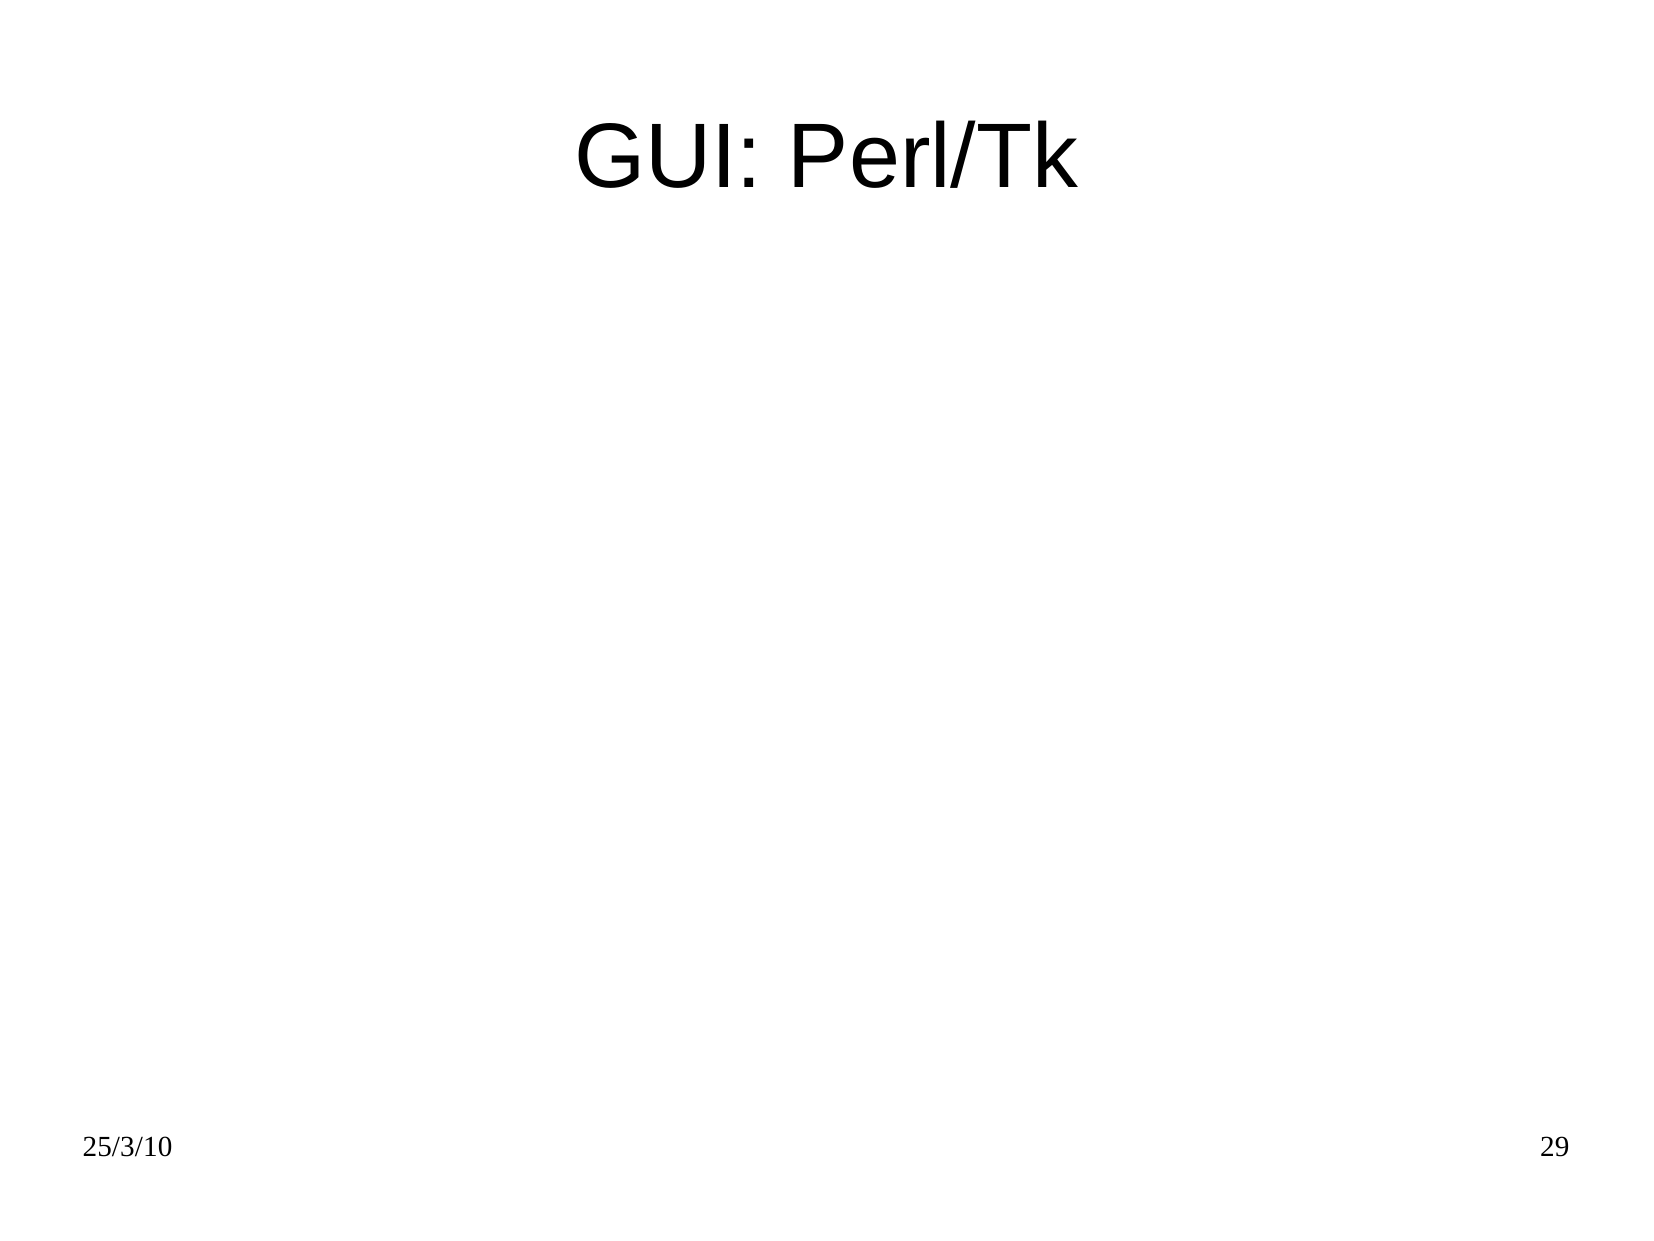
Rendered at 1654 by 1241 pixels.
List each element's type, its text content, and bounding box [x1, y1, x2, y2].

title GUI: Perl/Tk [82, 56, 1571, 250]
